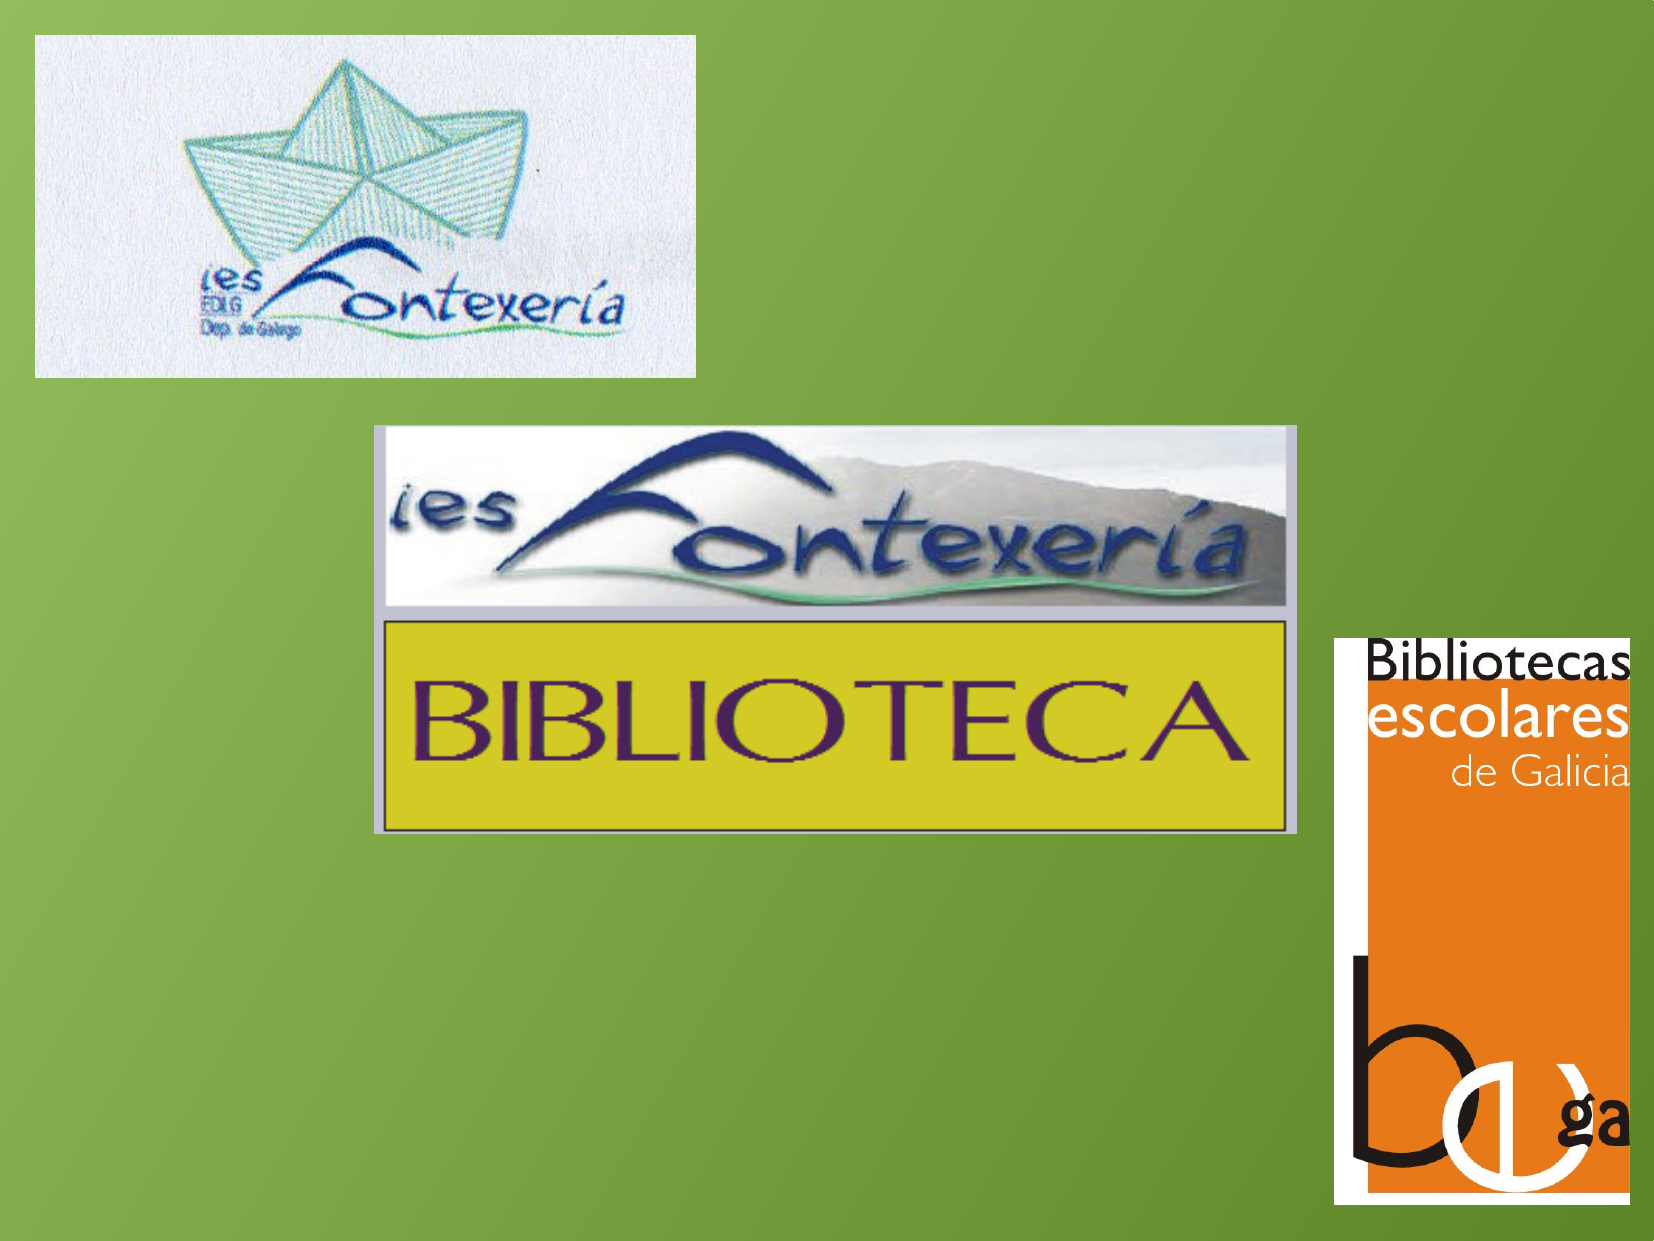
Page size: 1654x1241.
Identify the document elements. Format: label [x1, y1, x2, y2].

picture [35, 35, 696, 378]
picture [1334, 638, 1630, 1205]
picture [374, 425, 1297, 834]
